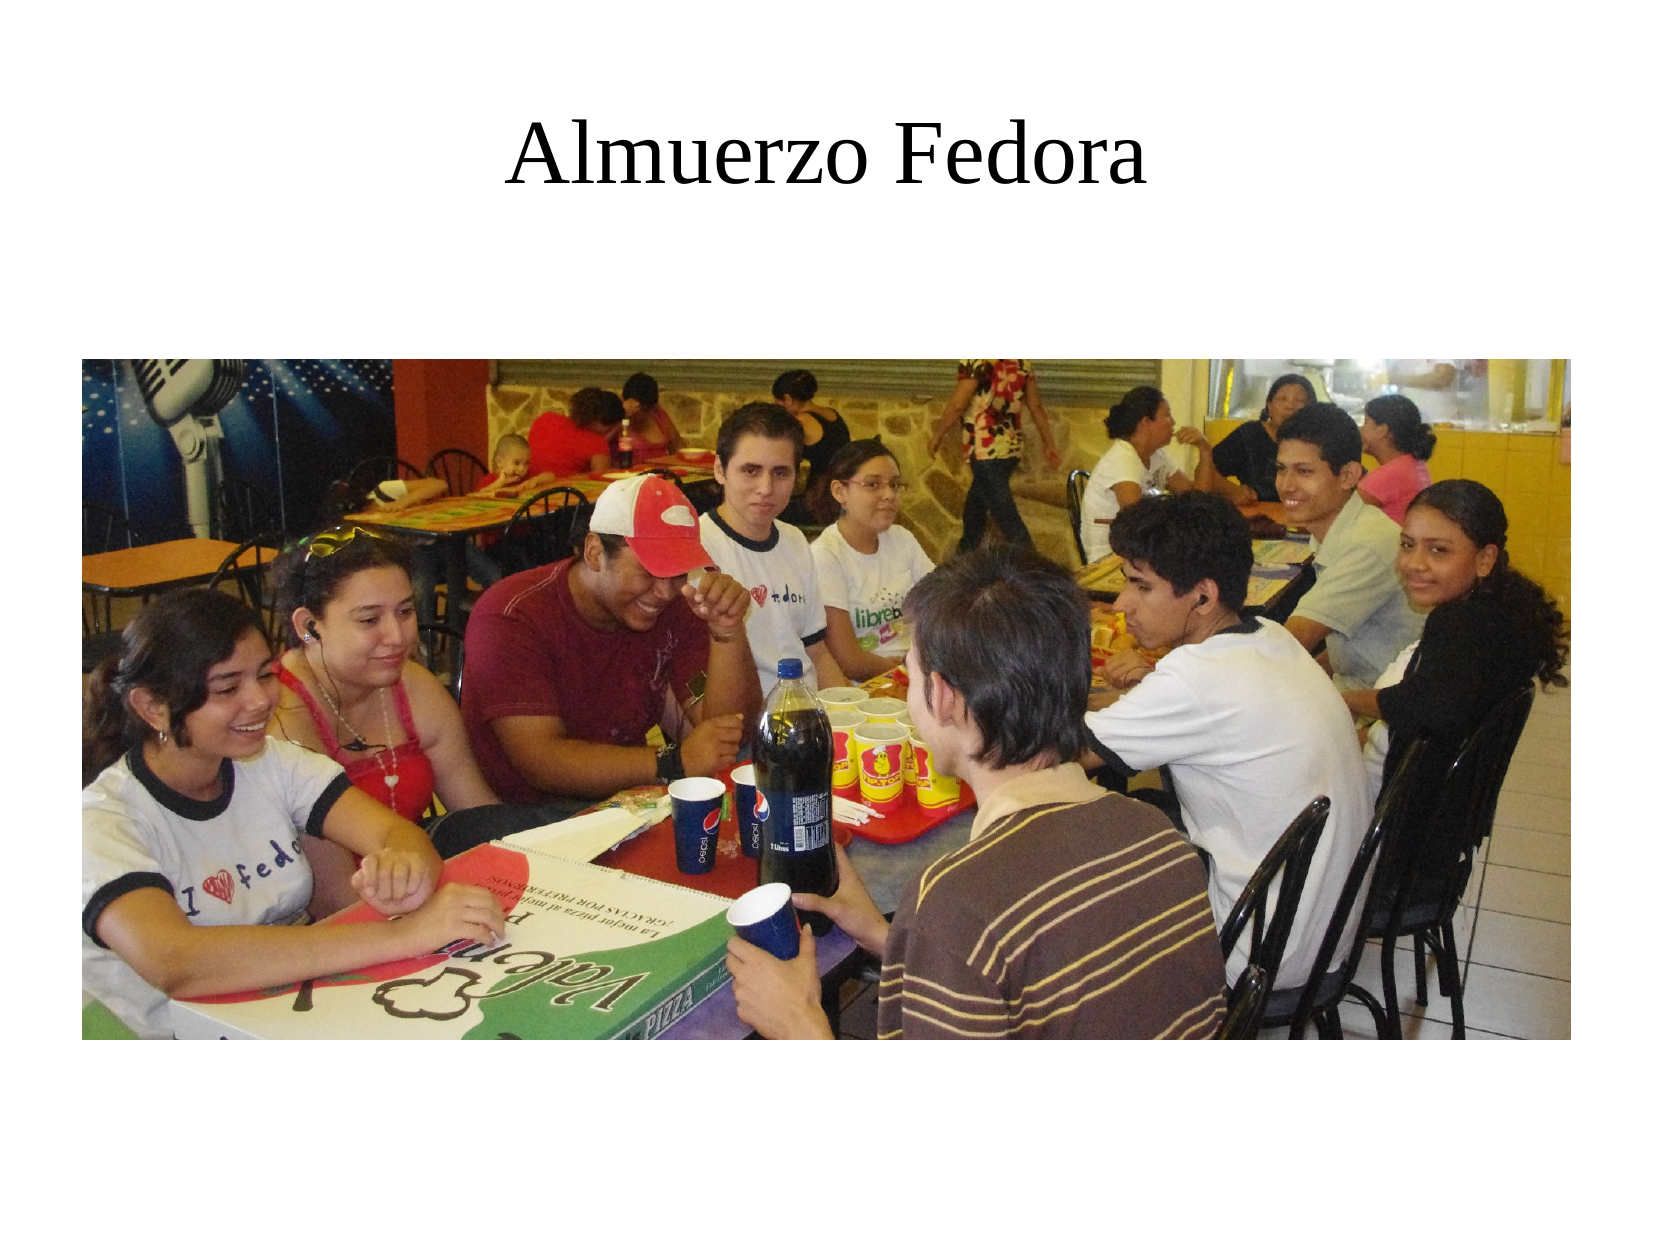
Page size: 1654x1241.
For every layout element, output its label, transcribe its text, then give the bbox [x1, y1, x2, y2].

title Almuerzo Fedora [82, 49, 1571, 257]
picture [82, 359, 1571, 1040]
